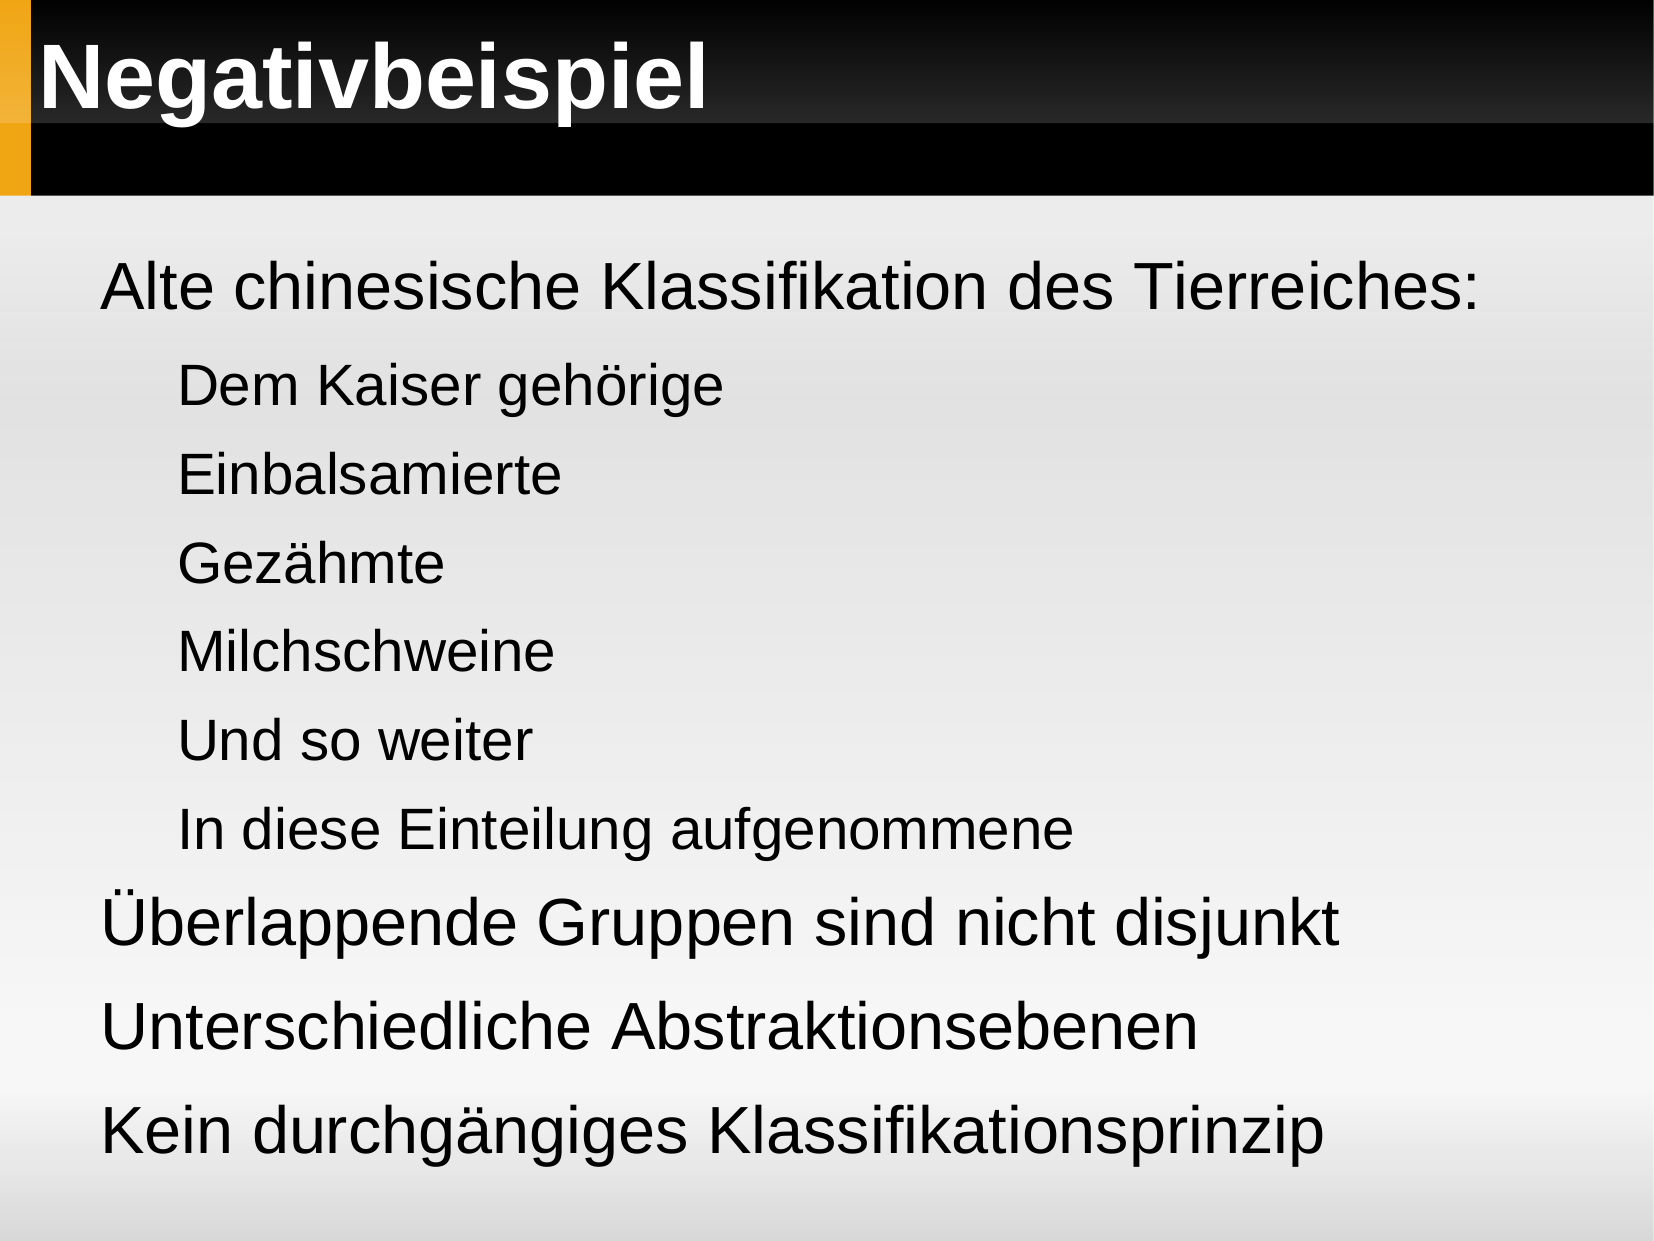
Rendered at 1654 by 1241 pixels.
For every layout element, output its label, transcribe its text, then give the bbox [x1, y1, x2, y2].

list Alte chinesische Klassifikation des Tierreiches: Dem Kaiser gehörige Einbalsamierte Gezähmte Milchschweine Und so weiter In diese Einteilung aufgenommene Überlappende Gruppen sind nicht disjunkt Unterschiedliche Abstraktionsebenen Kein durchgängiges Klassifikationsprinzip [82, 248, 1571, 1169]
title Negativbeispiel [38, 0, 1527, 174]
picture [0, 0, 1654, 1241]
